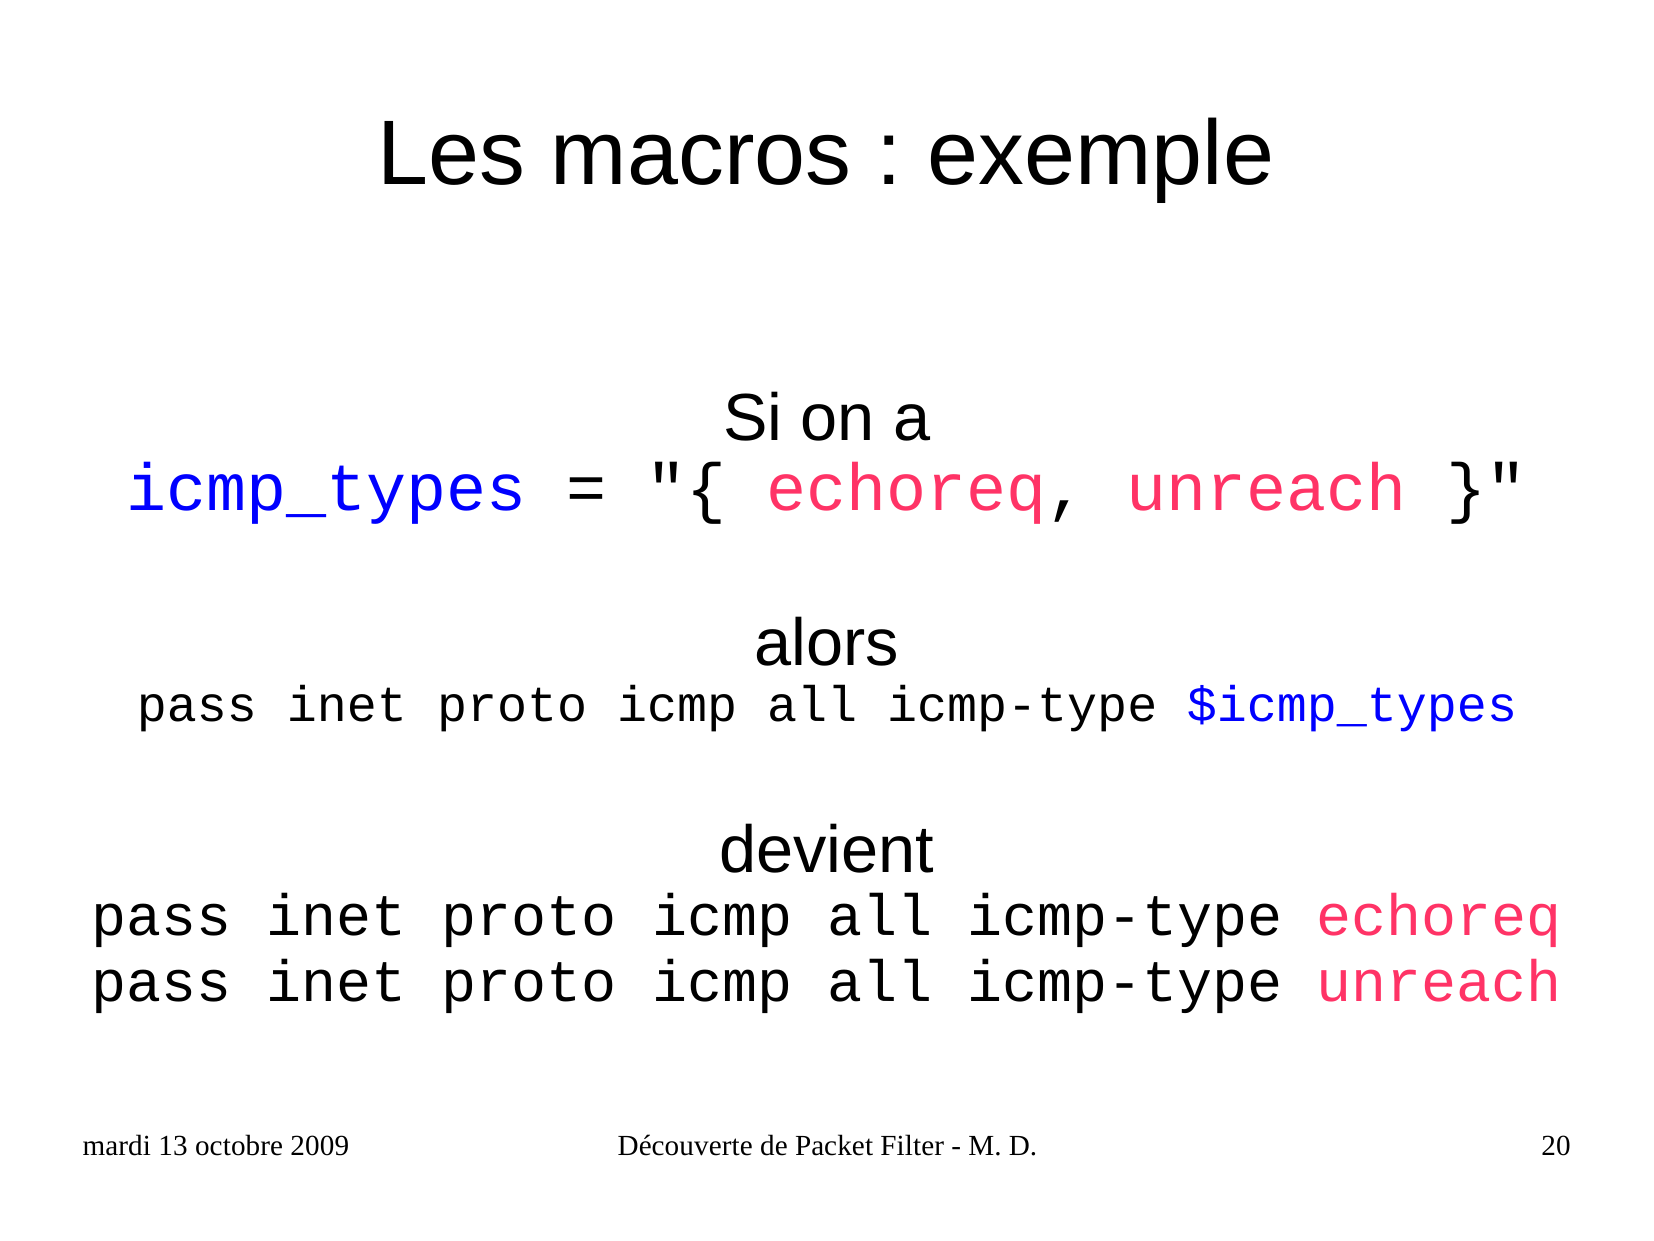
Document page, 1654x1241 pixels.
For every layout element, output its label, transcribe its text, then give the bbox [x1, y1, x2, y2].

subtitle Si on a icmp_types = "{ echoreq, unreach }" alors pass inet proto icmp all icmp-type $icmp_types devient pass inet proto icmp all icmp-type echoreq pass inet proto icmp all icmp-type unreach [82, 297, 1571, 1102]
title Les macros : exemple [82, 56, 1571, 250]
